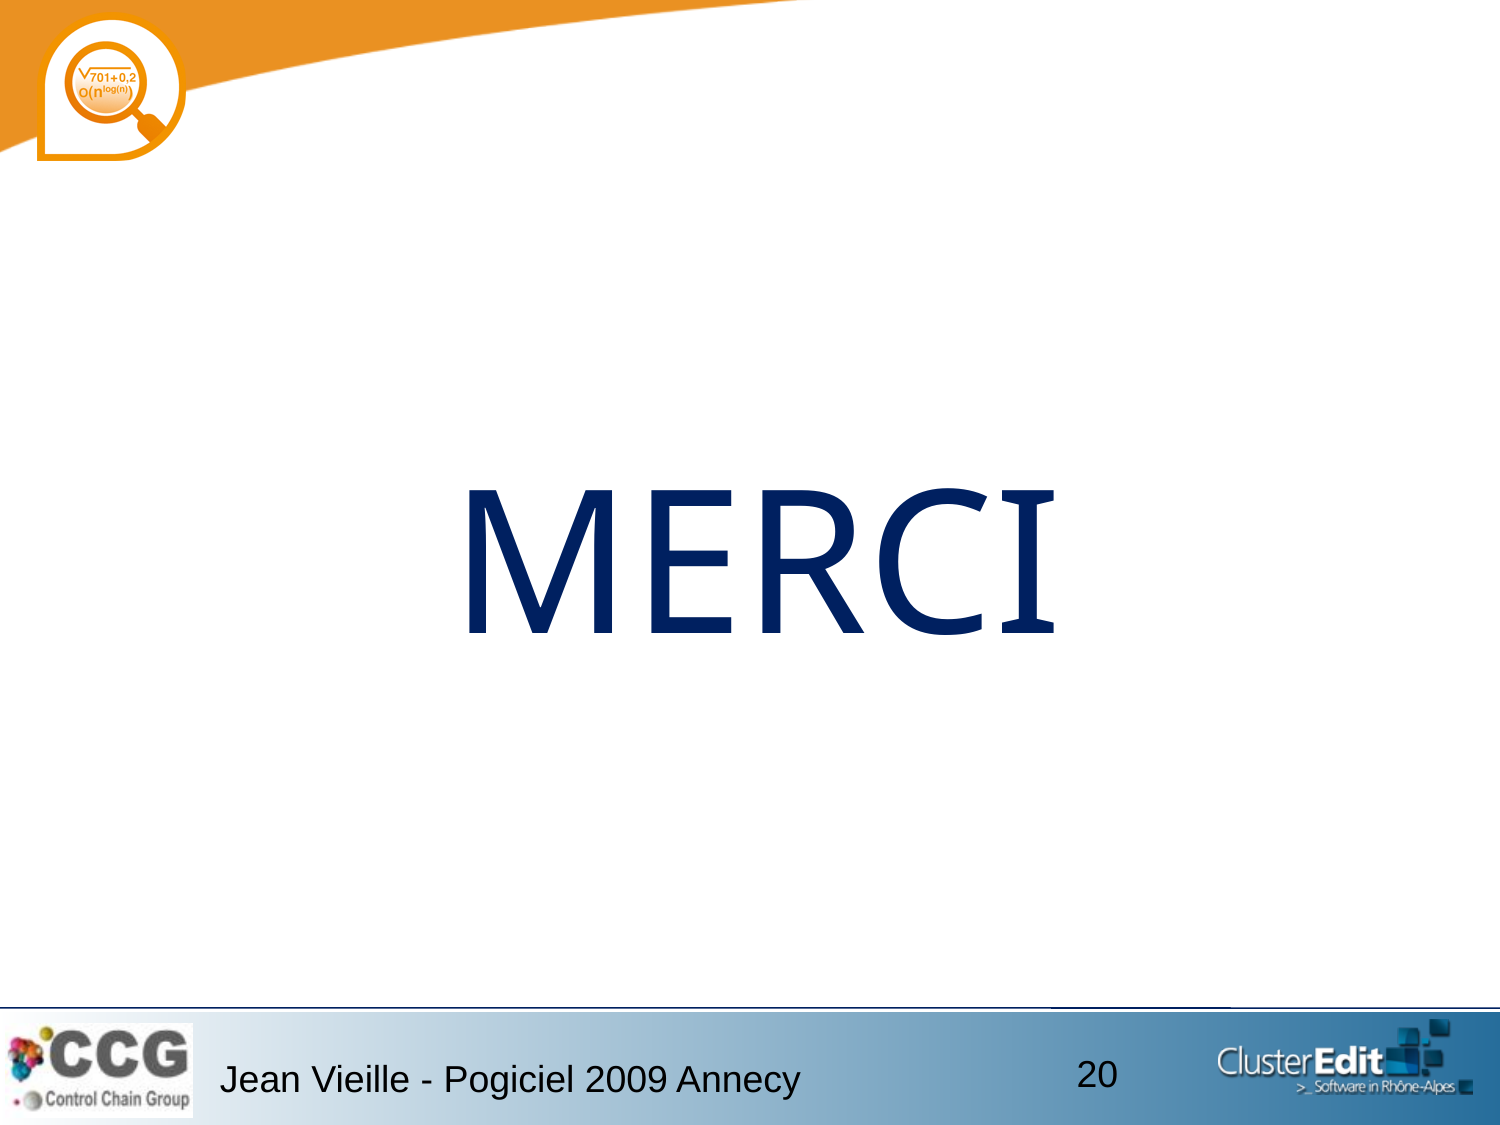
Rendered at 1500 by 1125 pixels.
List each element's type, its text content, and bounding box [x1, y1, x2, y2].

footer Jean Vieille - Pogiciel 2009 Annecy [204, 1039, 1044, 1108]
picture [1218, 1019, 1473, 1095]
picture [0, 0, 1500, 367]
slide_number <numéro> [1061, 1034, 1200, 1103]
picture [5, 1023, 193, 1118]
text_box MERCI [435, 418, 1078, 682]
